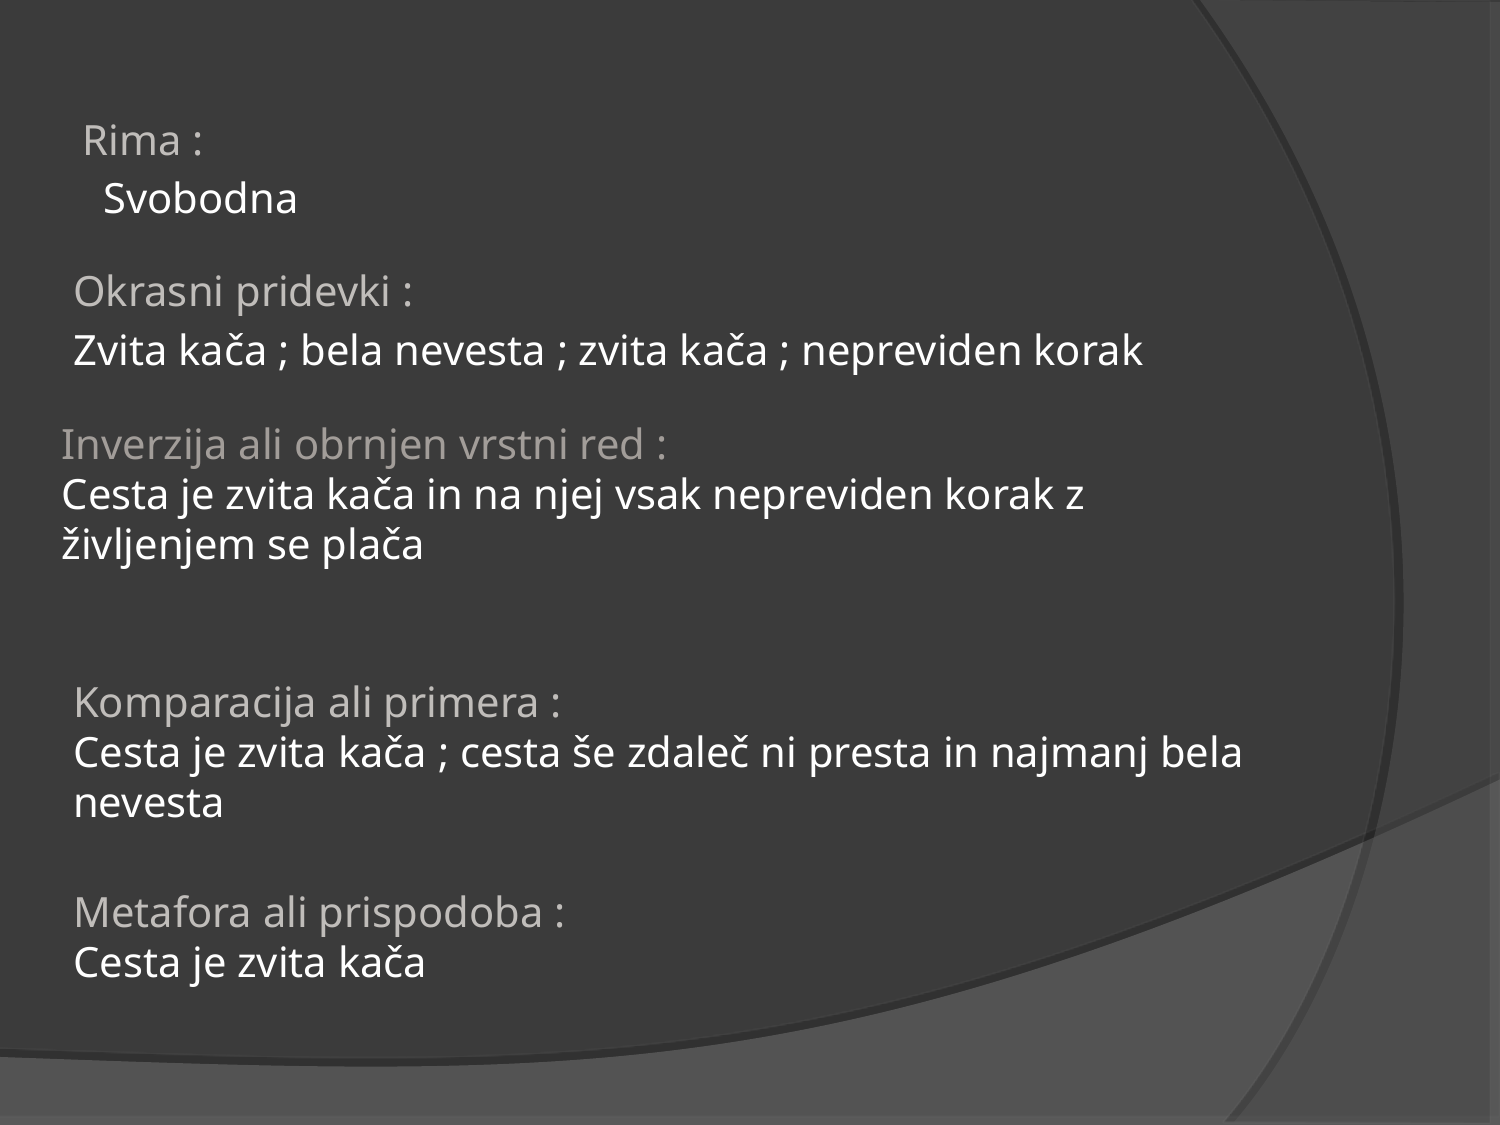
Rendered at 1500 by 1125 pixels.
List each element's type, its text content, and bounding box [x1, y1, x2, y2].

text_box Okrasni pridevki : [58, 257, 1383, 323]
text_box Metafora ali prispodoba : Cesta je zvita kača [58, 878, 1360, 994]
list Svobodna [82, 164, 1307, 257]
text_box Zvita kača ; bela nevesta ; zvita kača ; nepreviden korak [58, 316, 1407, 382]
text_box Komparacija ali primera : Cesta je zvita kača ; cesta še zdaleč ni presta in najmanj bela nevesta [58, 667, 1360, 833]
title Rima : [75, 45, 1300, 233]
text_box Inverzija ali obrnjen vrstni red : Cesta je zvita kača in na njej vsak nepreviden korak z življenjem se plača [46, 410, 1172, 625]
